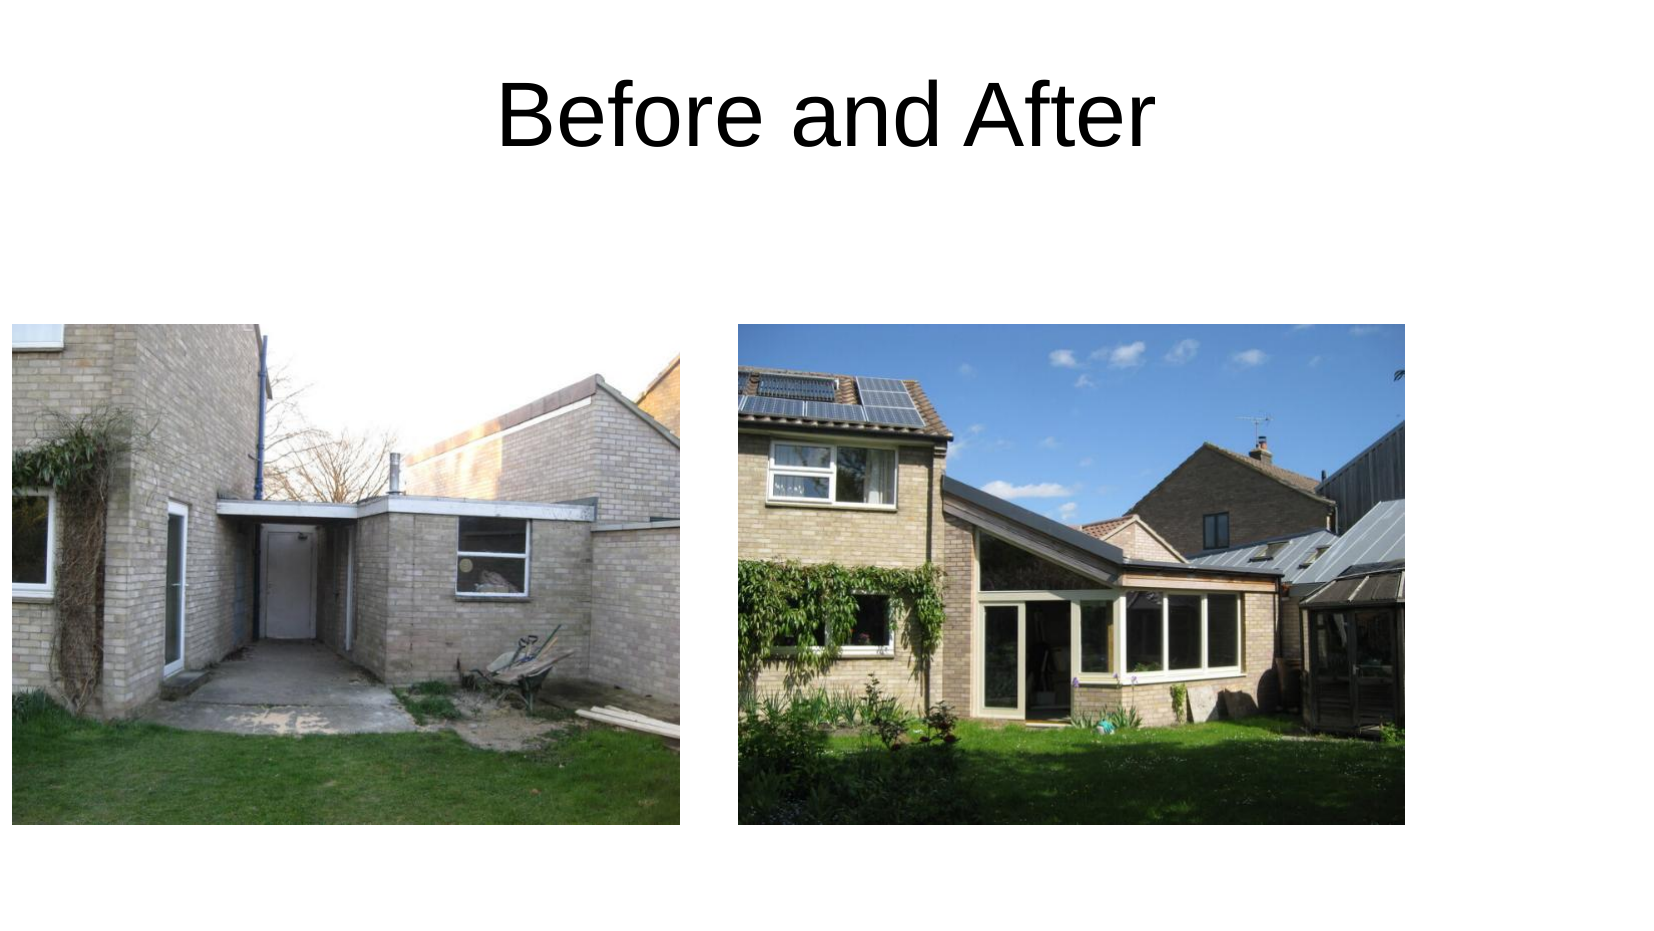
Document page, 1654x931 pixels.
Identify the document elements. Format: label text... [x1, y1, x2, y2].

picture [12, 324, 680, 825]
title Before and After [82, 37, 1571, 193]
picture [738, 324, 1405, 825]
